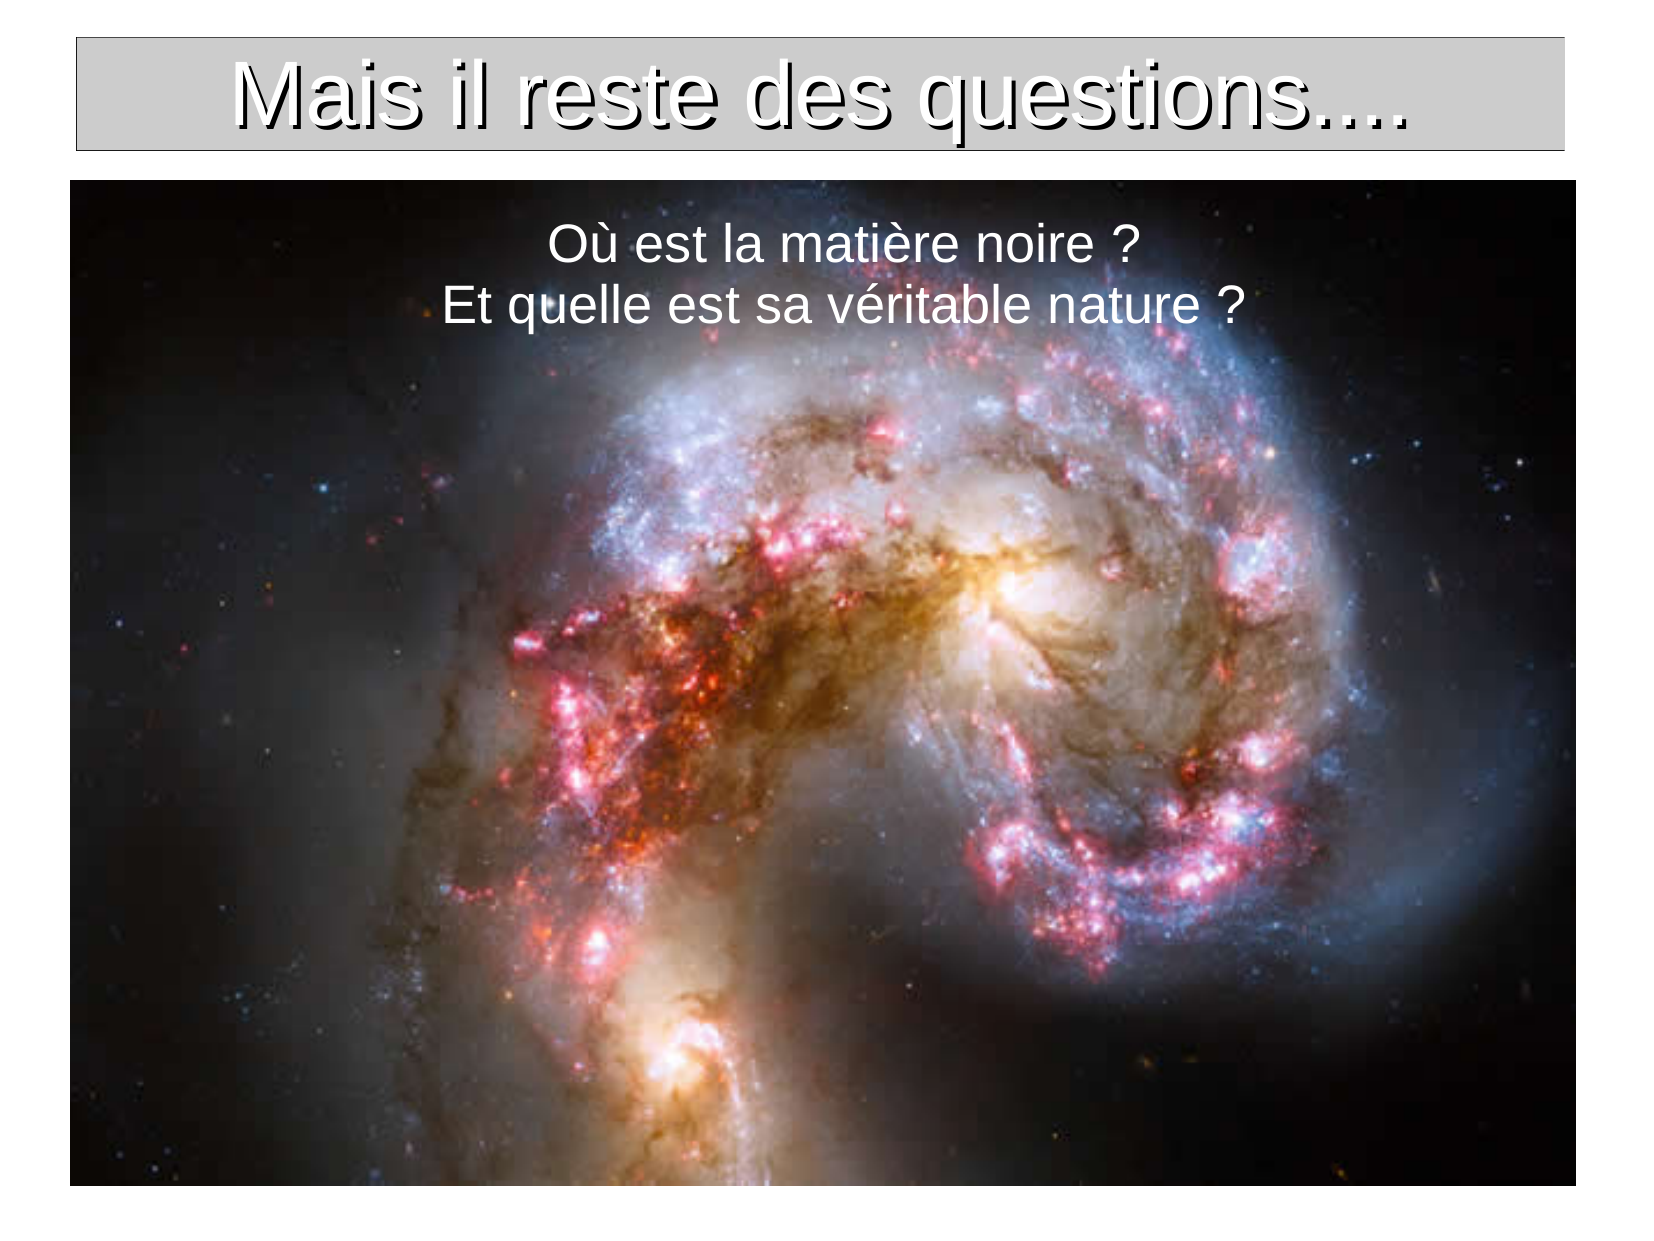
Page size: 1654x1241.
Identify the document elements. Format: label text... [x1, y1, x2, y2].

text_box Où est la matière noire ? Et quelle est sa véritable nature ? [426, 206, 1263, 343]
picture [70, 180, 1576, 1186]
title Mais il reste des questions.... [76, 37, 1565, 151]
